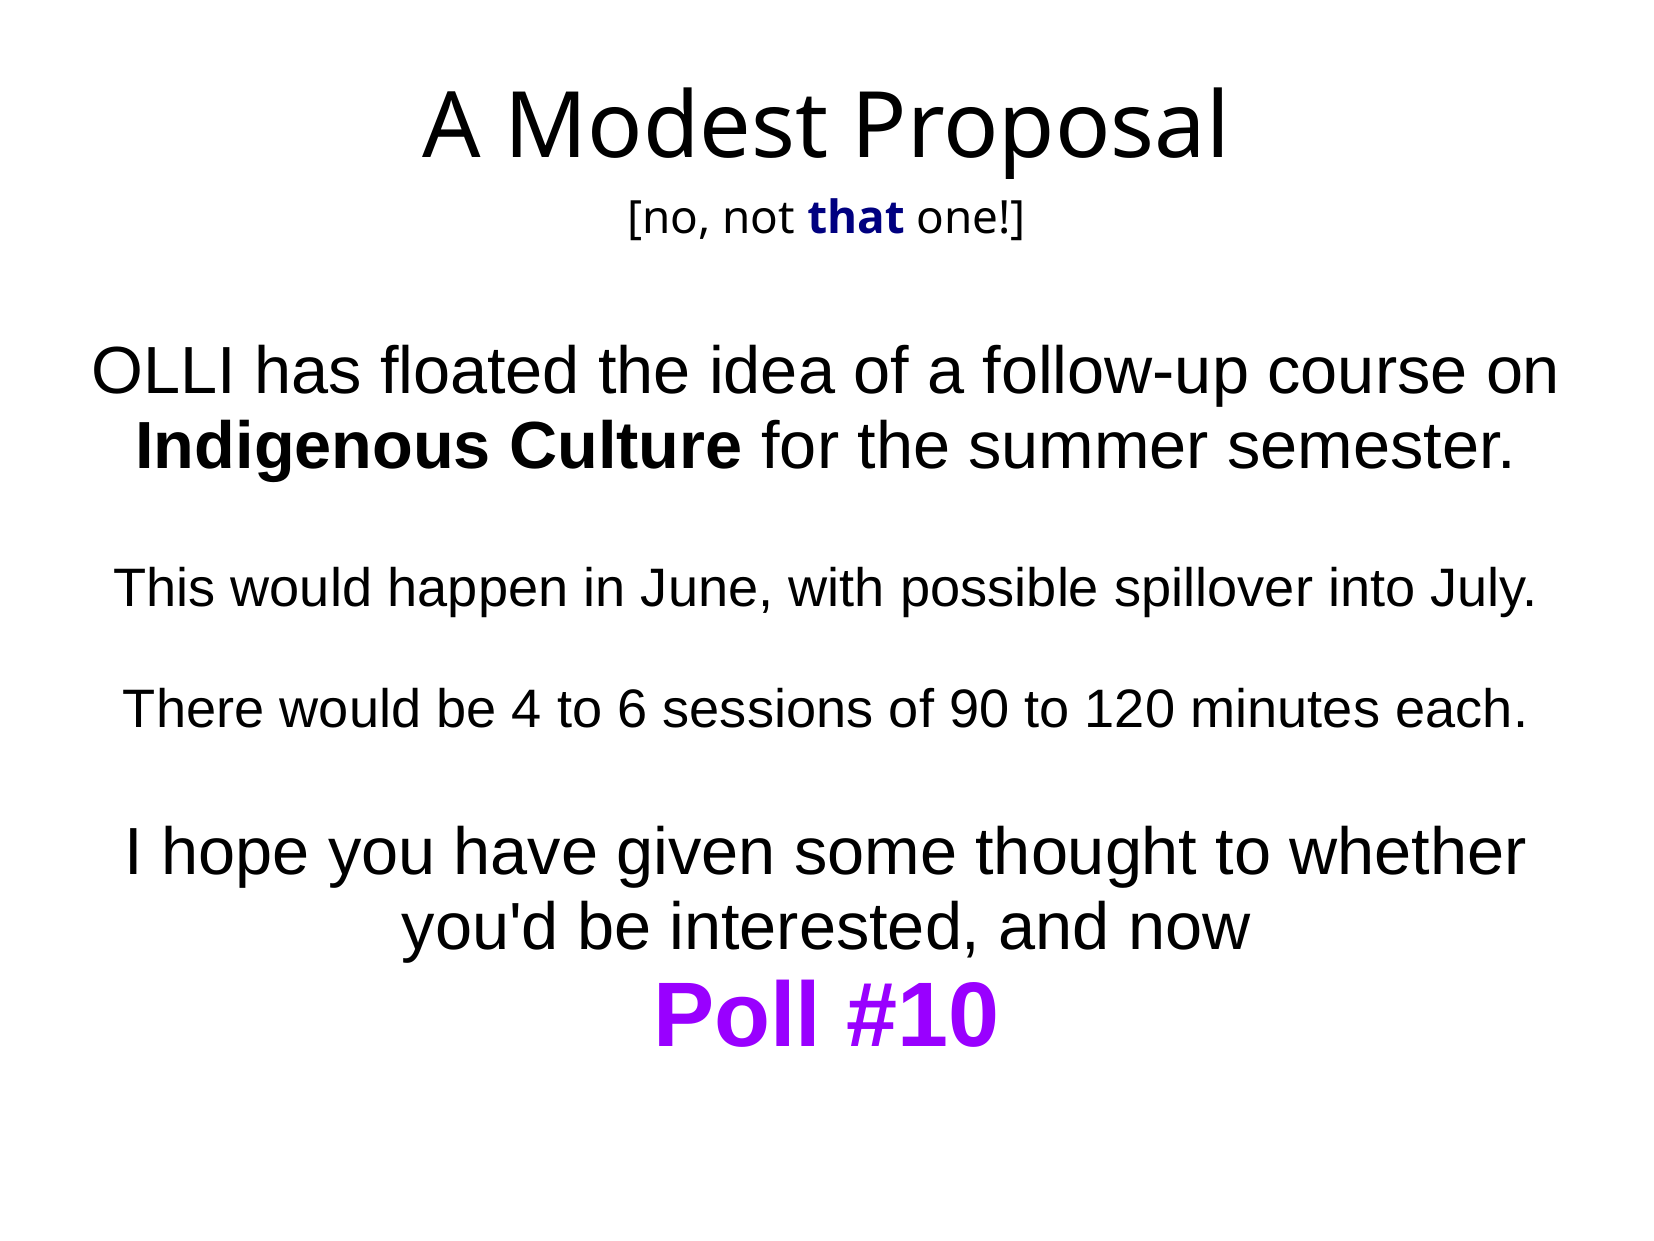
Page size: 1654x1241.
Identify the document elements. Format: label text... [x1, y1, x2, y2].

title A Modest Proposal [no, not that one!] [82, 49, 1571, 257]
subtitle OLLI has floated the idea of a follow-up course on Indigenous Culture for the summer semester. This would happen in June, with possible spillover into July. There would be 4 to 6 sessions of 90 to 120 minutes each. I hope you have given some thought to whether you'd be interested, and now Poll #10 [82, 290, 1571, 1109]
